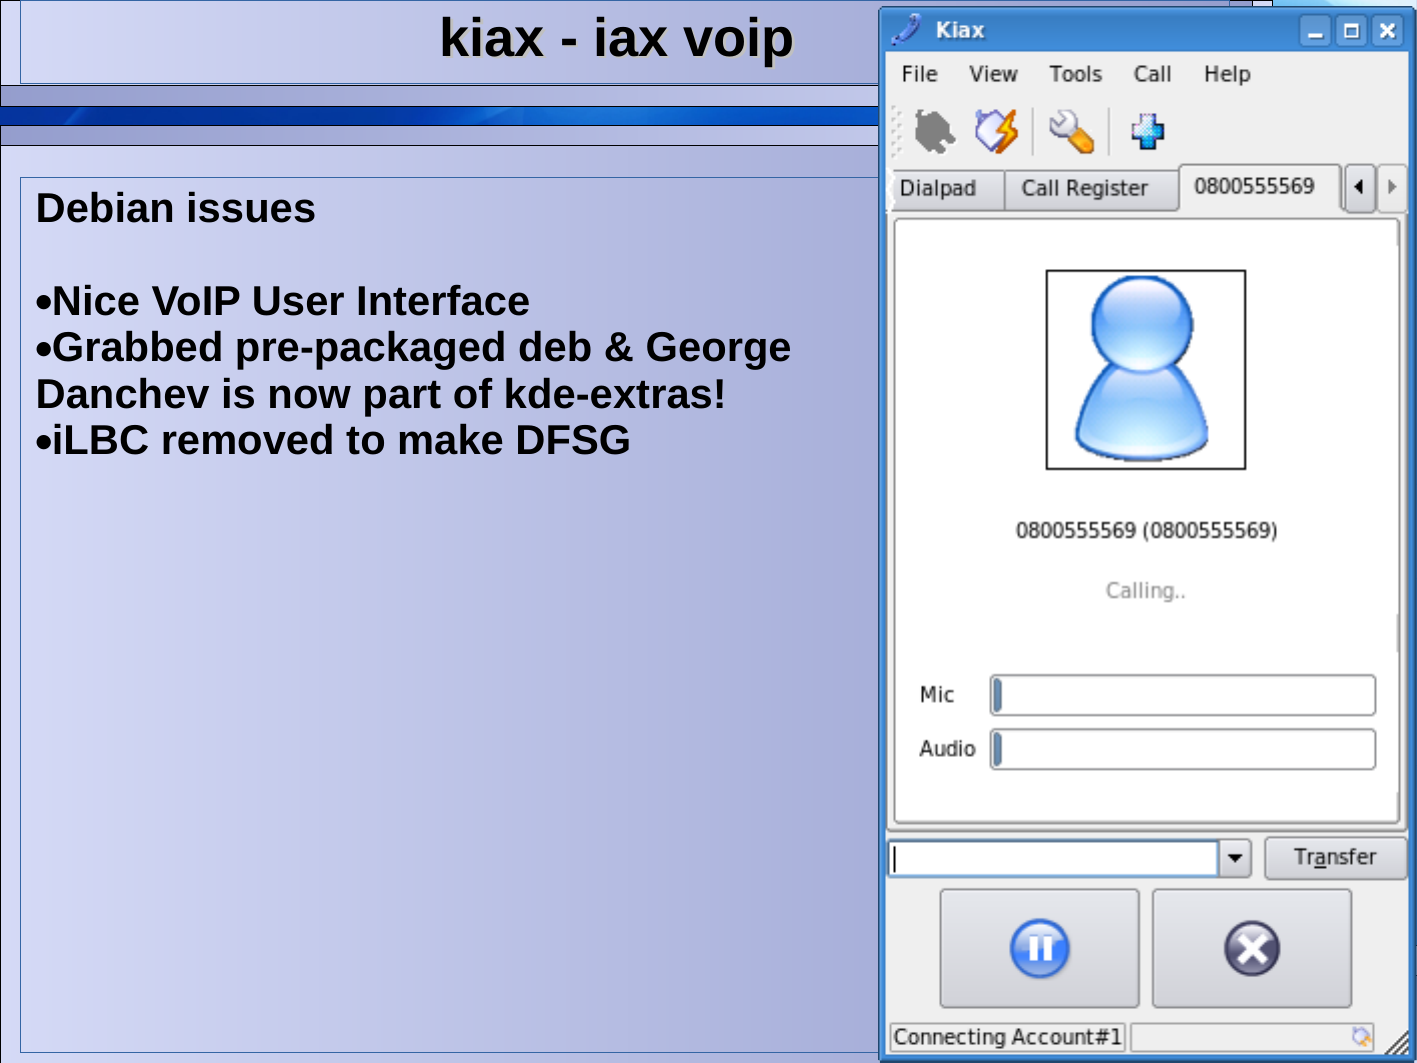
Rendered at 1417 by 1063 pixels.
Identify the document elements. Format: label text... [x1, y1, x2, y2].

text_box kiax - iax voip [20, 0, 1230, 84]
text_box [0, 125, 878, 1063]
text_box [0, 0, 878, 107]
text_box [1230, 0, 1273, 6]
picture [0, 0, 1417, 1063]
text_box Debian issues Nice VoIP User Interface Grabbed pre-packaged deb & George Danchev is now part of kde-extras! iLBC removed to make DFSG [20, 177, 878, 1053]
